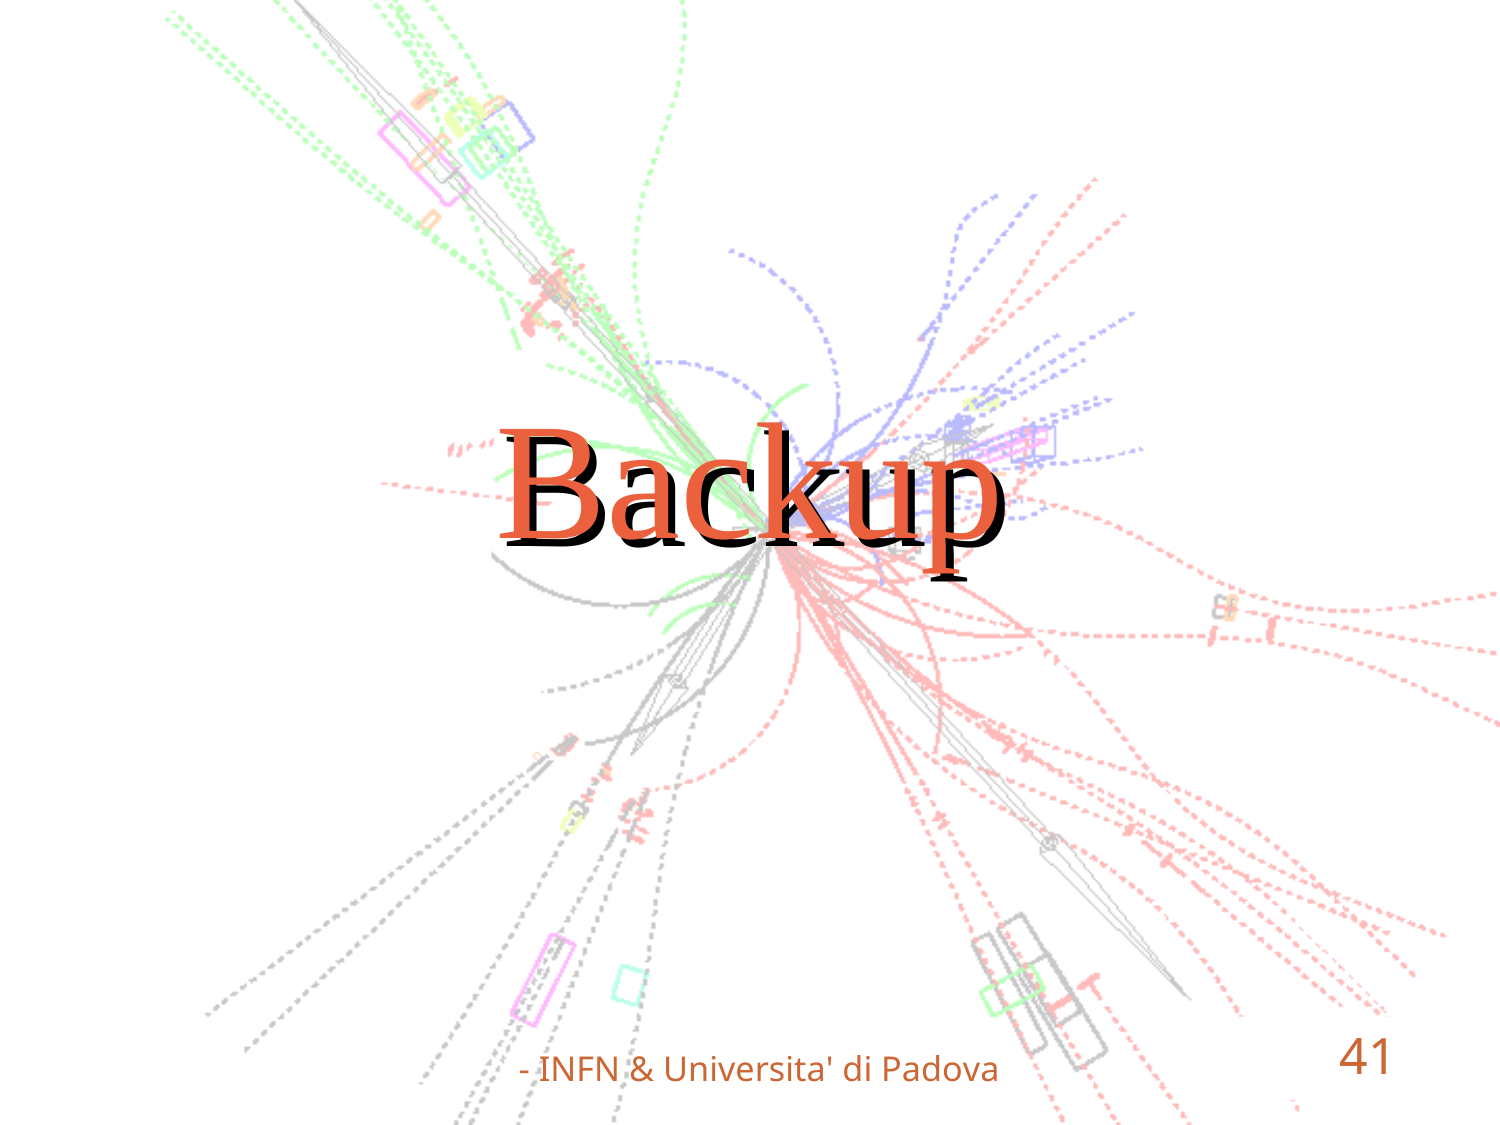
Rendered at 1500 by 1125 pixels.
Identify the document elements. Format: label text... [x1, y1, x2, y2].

picture [0, 591, 1500, 1125]
picture [0, 0, 1500, 374]
title Backup [0, 374, 1500, 591]
